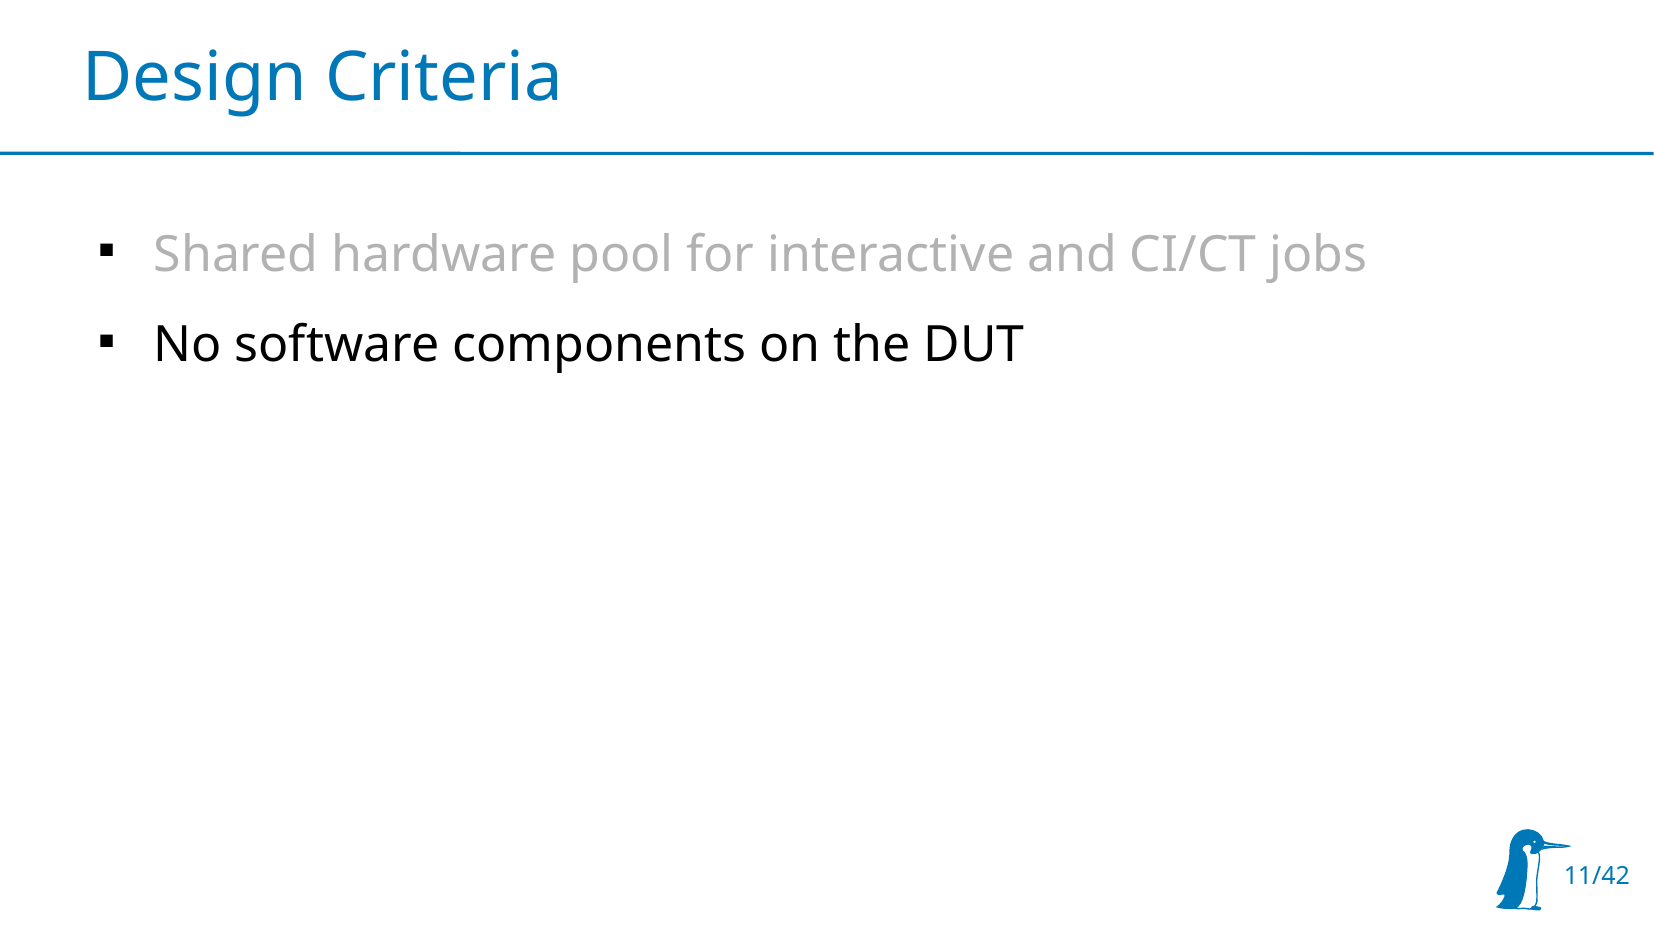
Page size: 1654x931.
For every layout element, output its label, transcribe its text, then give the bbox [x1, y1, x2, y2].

list Shared hardware pool for interactive and CI/CT jobs No software components on the DUT [82, 217, 1571, 861]
title Design Criteria [82, 30, 1571, 121]
